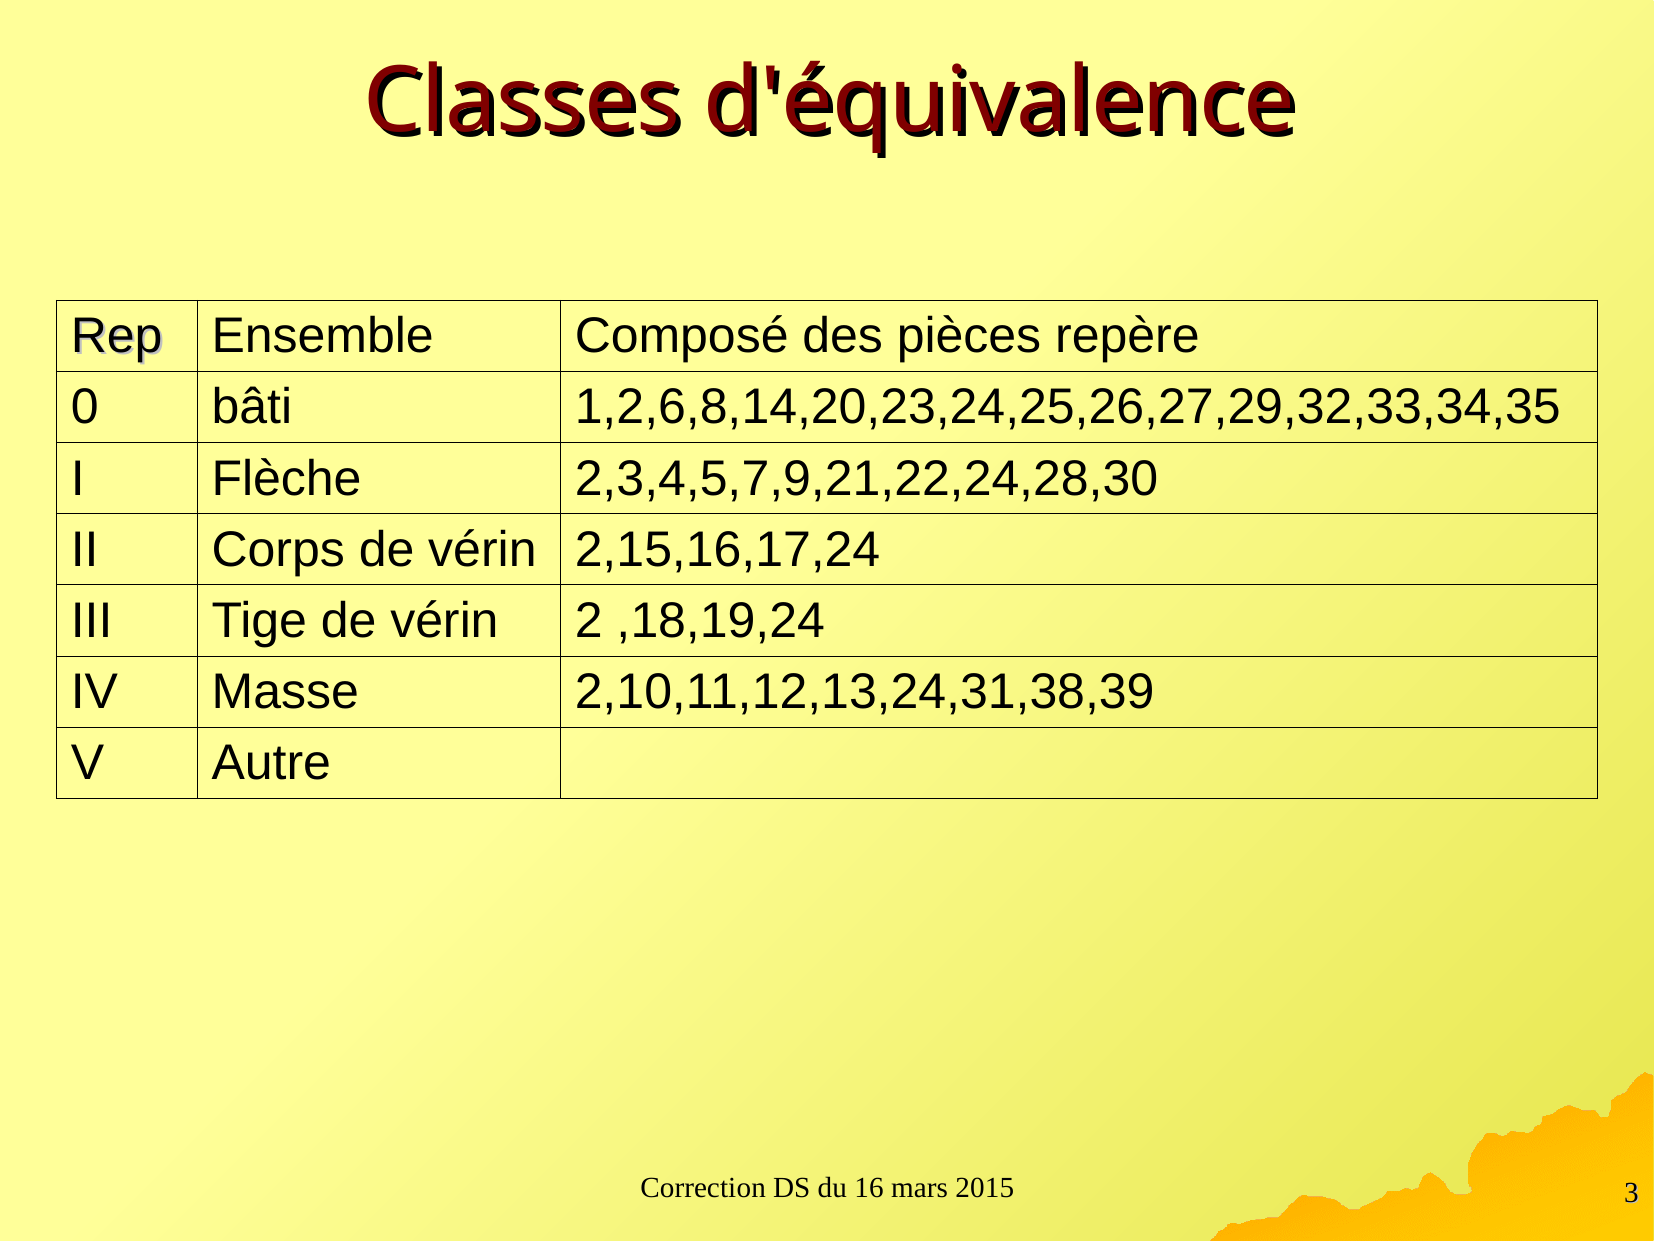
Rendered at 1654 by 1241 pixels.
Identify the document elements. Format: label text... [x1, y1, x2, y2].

table_cell 2,15,16,17,24 [561, 514, 1597, 584]
table_cell V [57, 728, 197, 798]
table_cell IV [57, 657, 197, 727]
table_cell 0 [57, 372, 197, 442]
table_cell Flèche [198, 443, 560, 513]
table_cell I [57, 443, 197, 513]
table_cell Masse [198, 657, 560, 727]
table_cell [561, 728, 1597, 798]
title Classes d'équivalence [85, 0, 1574, 193]
table_cell III [57, 585, 197, 656]
table_cell Corps de vérin [198, 514, 560, 584]
table_header Composé des pièces repère [561, 301, 1597, 371]
table_cell Autre [198, 728, 560, 798]
table_cell Tige de vérin [198, 585, 560, 656]
table_cell II [57, 514, 197, 584]
table_cell 2,3,4,5,7,9,21,22,24,28,30 [561, 443, 1597, 513]
table_header Ensemble [198, 301, 560, 371]
table_cell bâti [198, 372, 560, 442]
table_cell 2 ,18,19,24 [561, 585, 1597, 656]
table_cell 1,2,6,8,14,20,23,24,25,26,27,29,32,33,34,35 [561, 372, 1597, 442]
table_header Rep [57, 301, 197, 371]
table_cell 2,10,11,12,13,24,31,38,39 [561, 657, 1597, 727]
